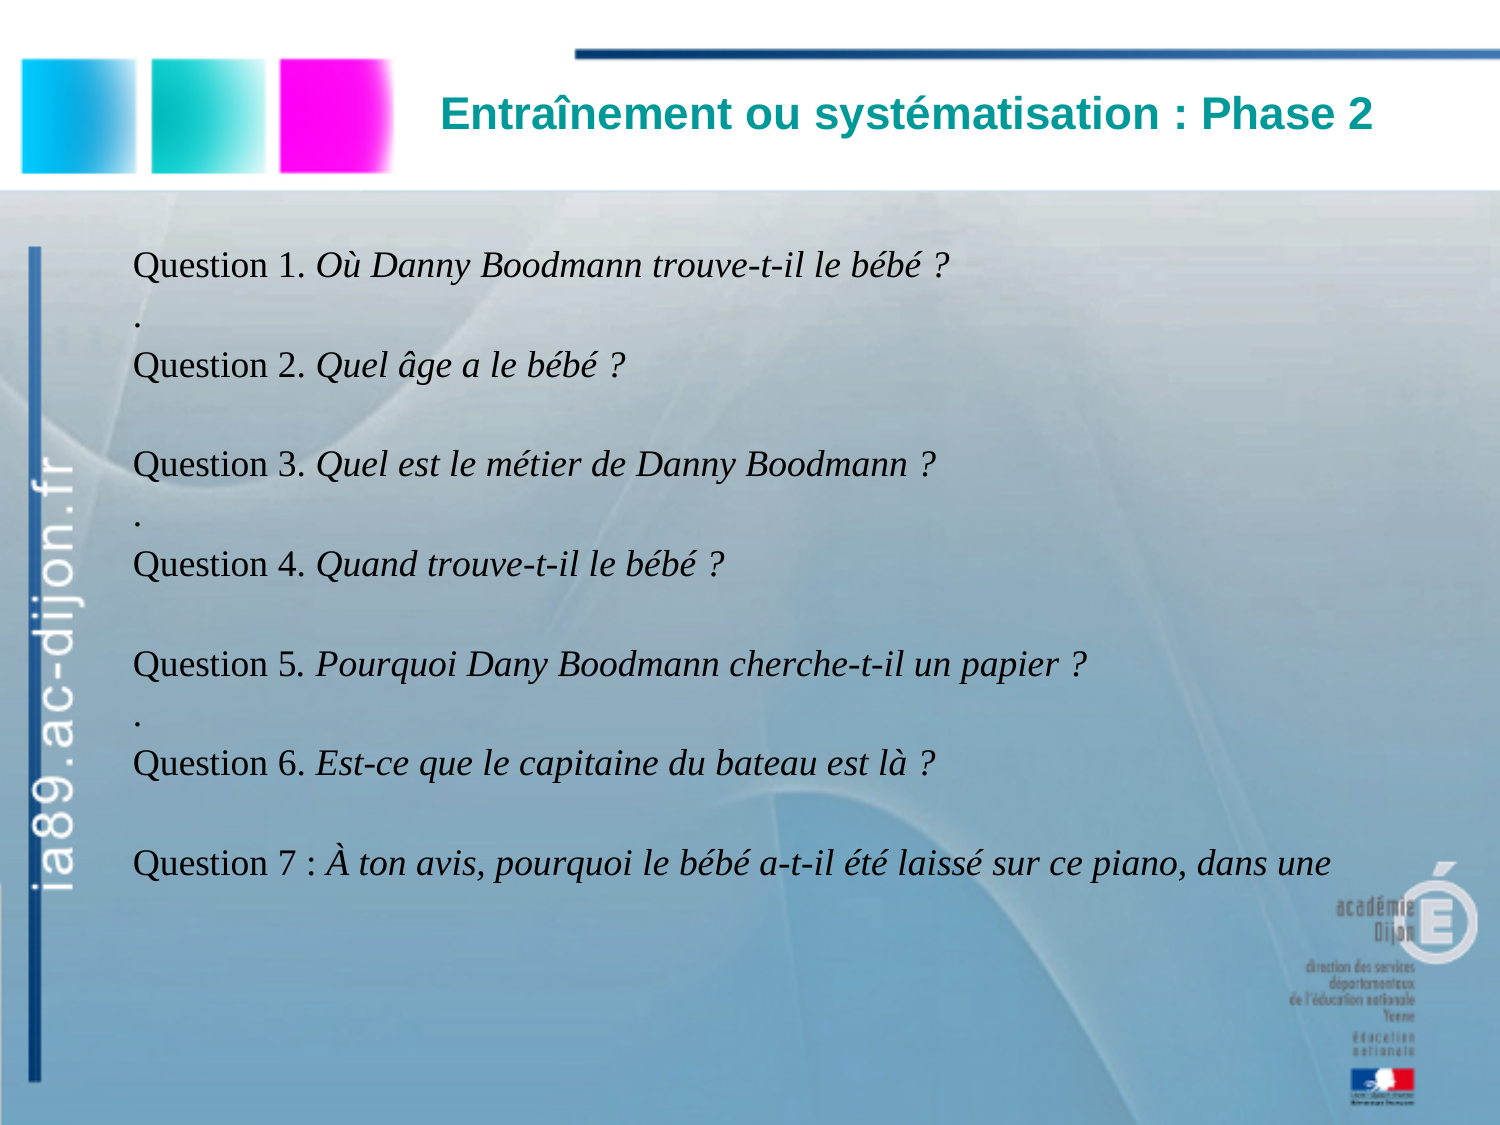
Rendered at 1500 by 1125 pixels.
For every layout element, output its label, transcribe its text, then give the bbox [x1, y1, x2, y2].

title Entraînement ou systématisation : Phase 2 [425, 42, 1459, 185]
picture [0, 0, 1500, 1125]
list Question 1. Où Danny Boodmann trouve-t-il le bébé ? . Question 2. Quel âge a le bébé ? Question 3. Quel est le métier de Danny Boodmann ? . Question 4. Quand trouve-t-il le bébé ? Question 5. Pourquoi Dany Boodmann cherche-t-il un papier ? . Question 6. Est-ce que le capitaine du bateau est là ? Question 7 : À ton avis, pourquoi le bébé a-t-il été laissé sur ce piano, dans une [118, 236, 1421, 1099]
